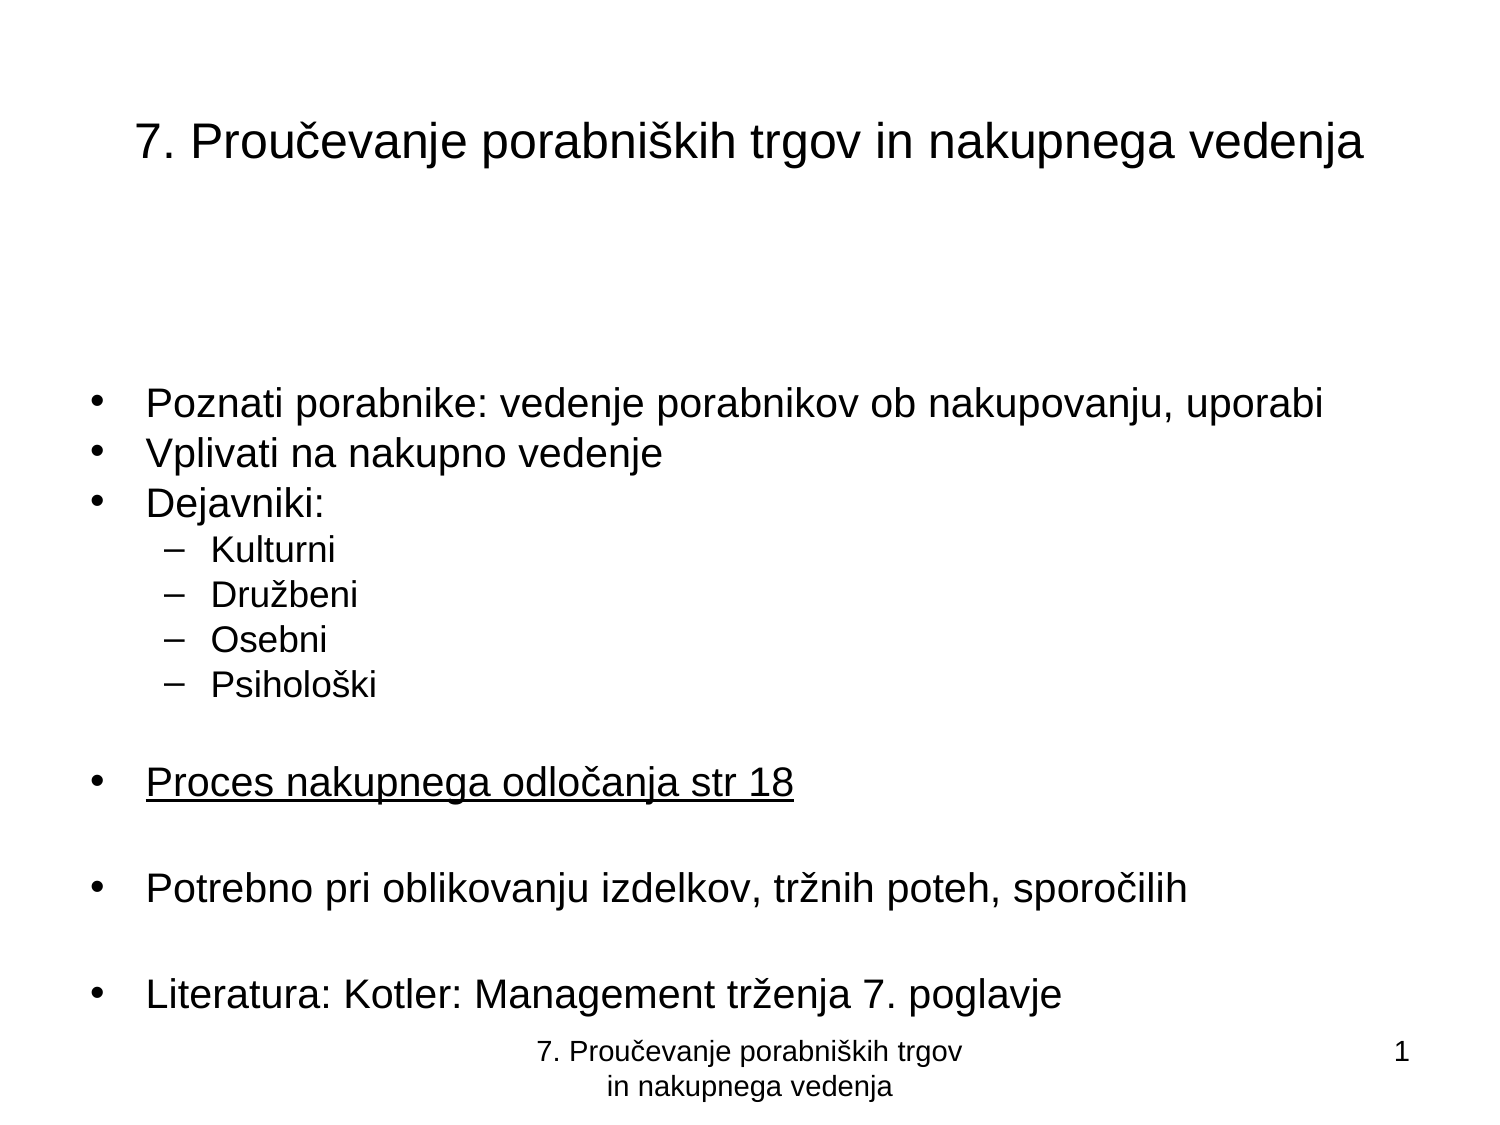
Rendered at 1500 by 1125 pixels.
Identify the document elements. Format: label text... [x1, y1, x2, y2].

text_box <number> [1074, 1030, 1426, 1103]
text_box 7. Proučevanje porabniških trgov in nakupnega vedenja [512, 1030, 988, 1103]
list Poznati porabnike: vedenje porabnikov ob nakupovanju, uporabi Vplivati na nakupno vedenje Dejavniki: Kulturni Družbeni Osebni Psihološki Proces nakupnega odločanja str 18 Potrebno pri oblikovanju izdelkov, tržnih poteh, sporočilih Literatura: Kotler: Management trženja 7. poglavje [75, 262, 1426, 1030]
title 7. Proučevanje porabniških trgov in nakupnega vedenja [75, 45, 1426, 233]
